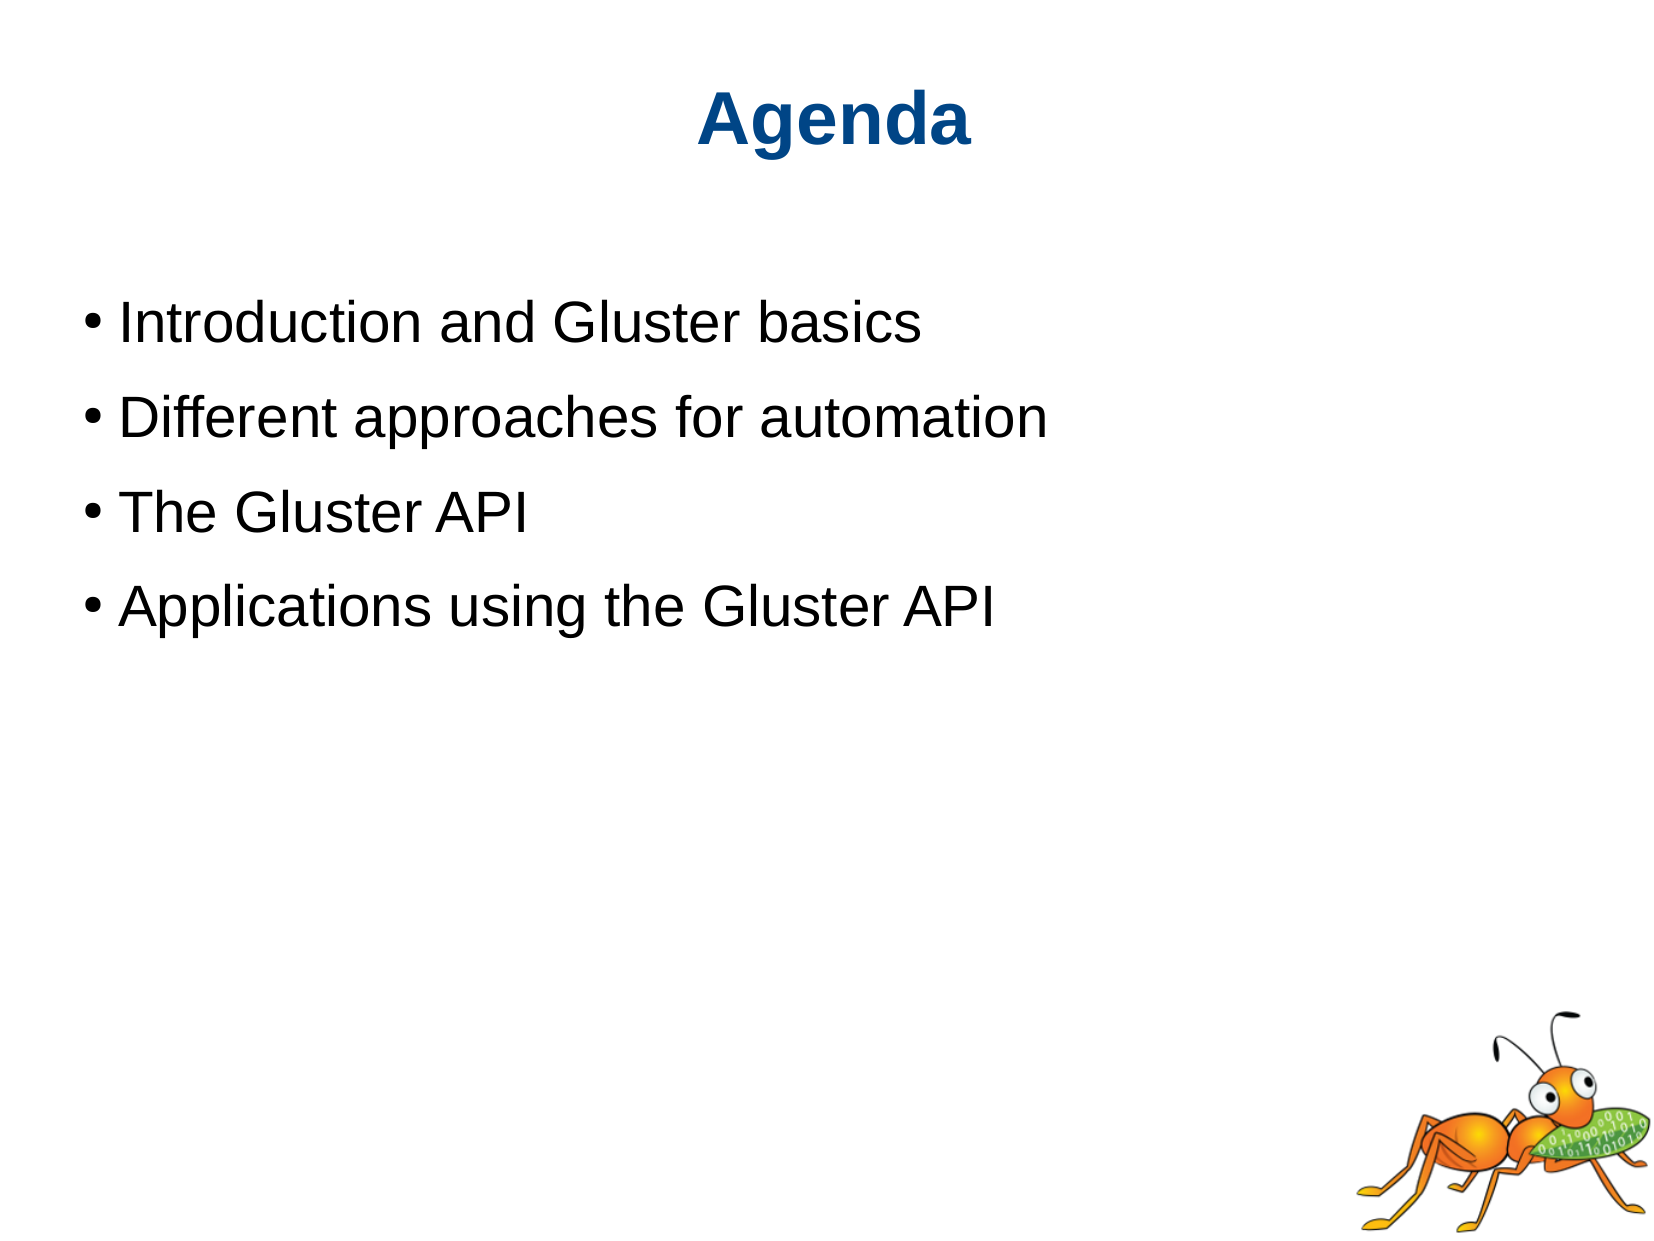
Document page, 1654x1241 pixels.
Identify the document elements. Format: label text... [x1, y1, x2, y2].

picture [1353, 1009, 1654, 1235]
list Introduction and Gluster basics Different approaches for automation The Gluster API Applications using the Gluster API [82, 290, 1571, 1010]
title Agenda [90, 15, 1579, 223]
